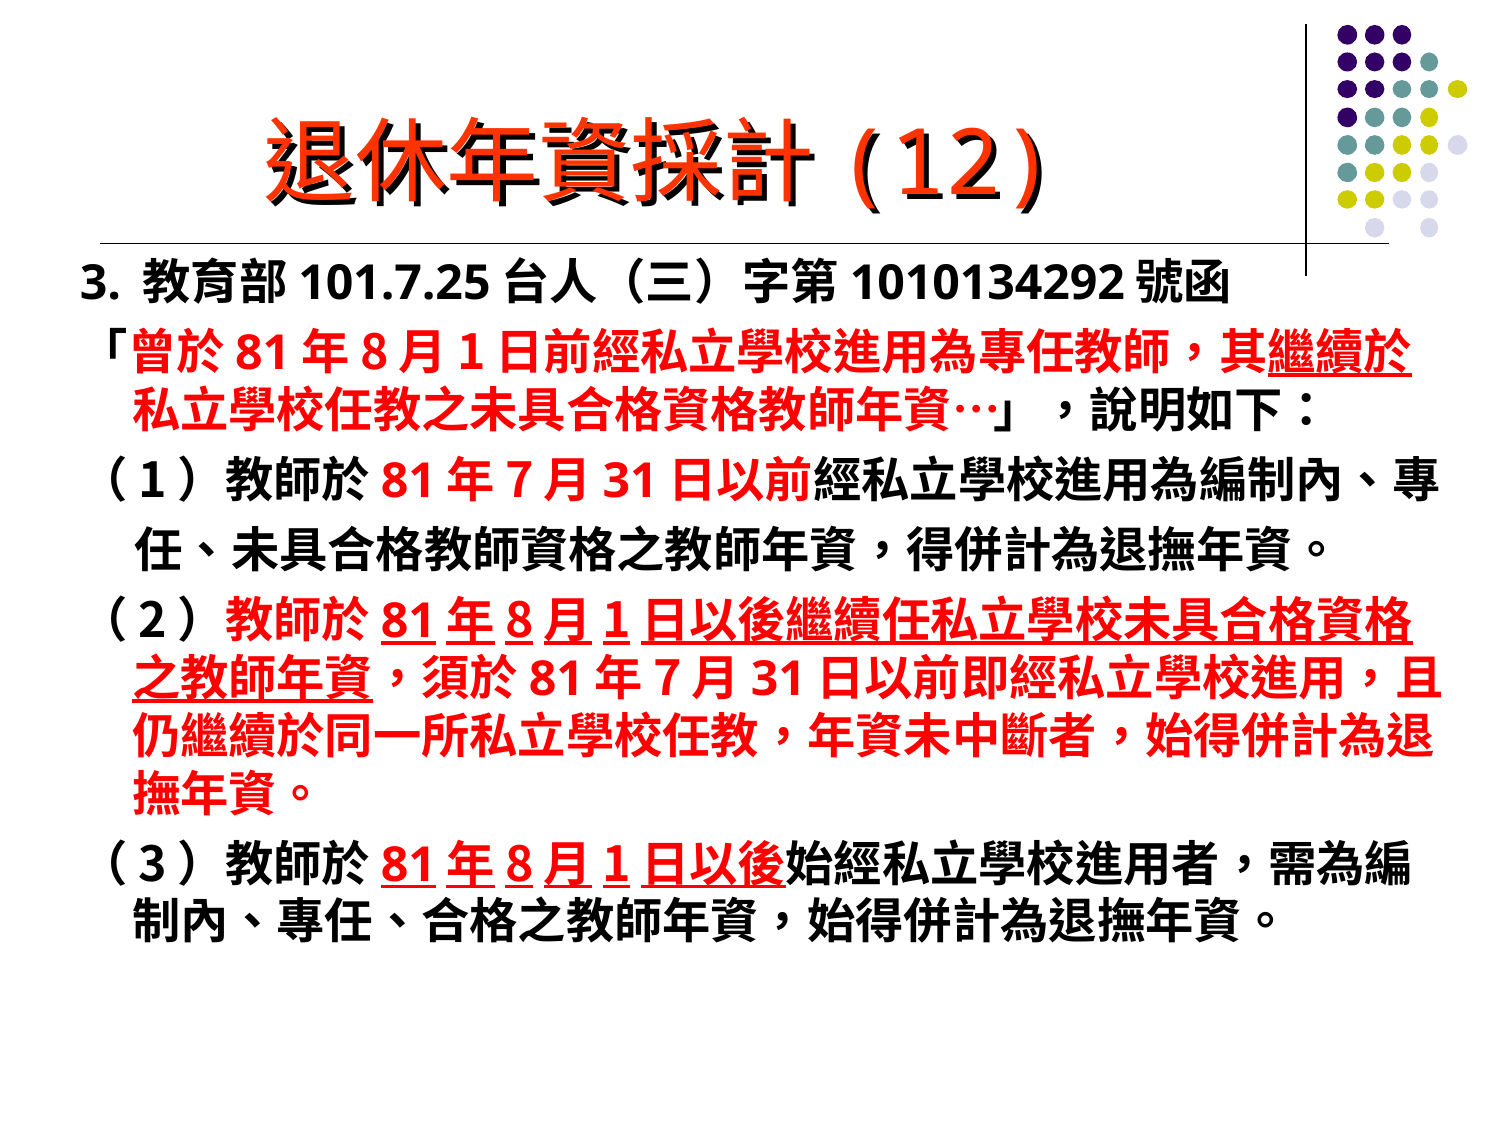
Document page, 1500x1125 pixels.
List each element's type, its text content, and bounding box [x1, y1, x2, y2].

title 退休年資採計(12) [41, 78, 1279, 220]
list 3. 教育部101.7.25台人（三）字第1010134292號函 「曾於81年8月1日前經私立學校進用為專任教師，其繼續於私立學校任教之未具合格資格教師年資…」，說明如下： （1）教師於81年7月31日以前經私立學校進用為編制內、專 任、未具合格教師資格之教師年資，得併計為退撫年資。 （2）教師於81年8月1日以後繼續任私立學校未具合格資格之教師年資，須於81年7月31日以前即經私立學校進用，且仍繼續於同一所私立學校任教，年資未中斷者，始得併計為退撫年資。 （3）教師於81年8月1日以後始經私立學校進用者，需為編制內、專任、合格之教師年資，始得併計為退撫年資。 [64, 243, 1459, 1047]
